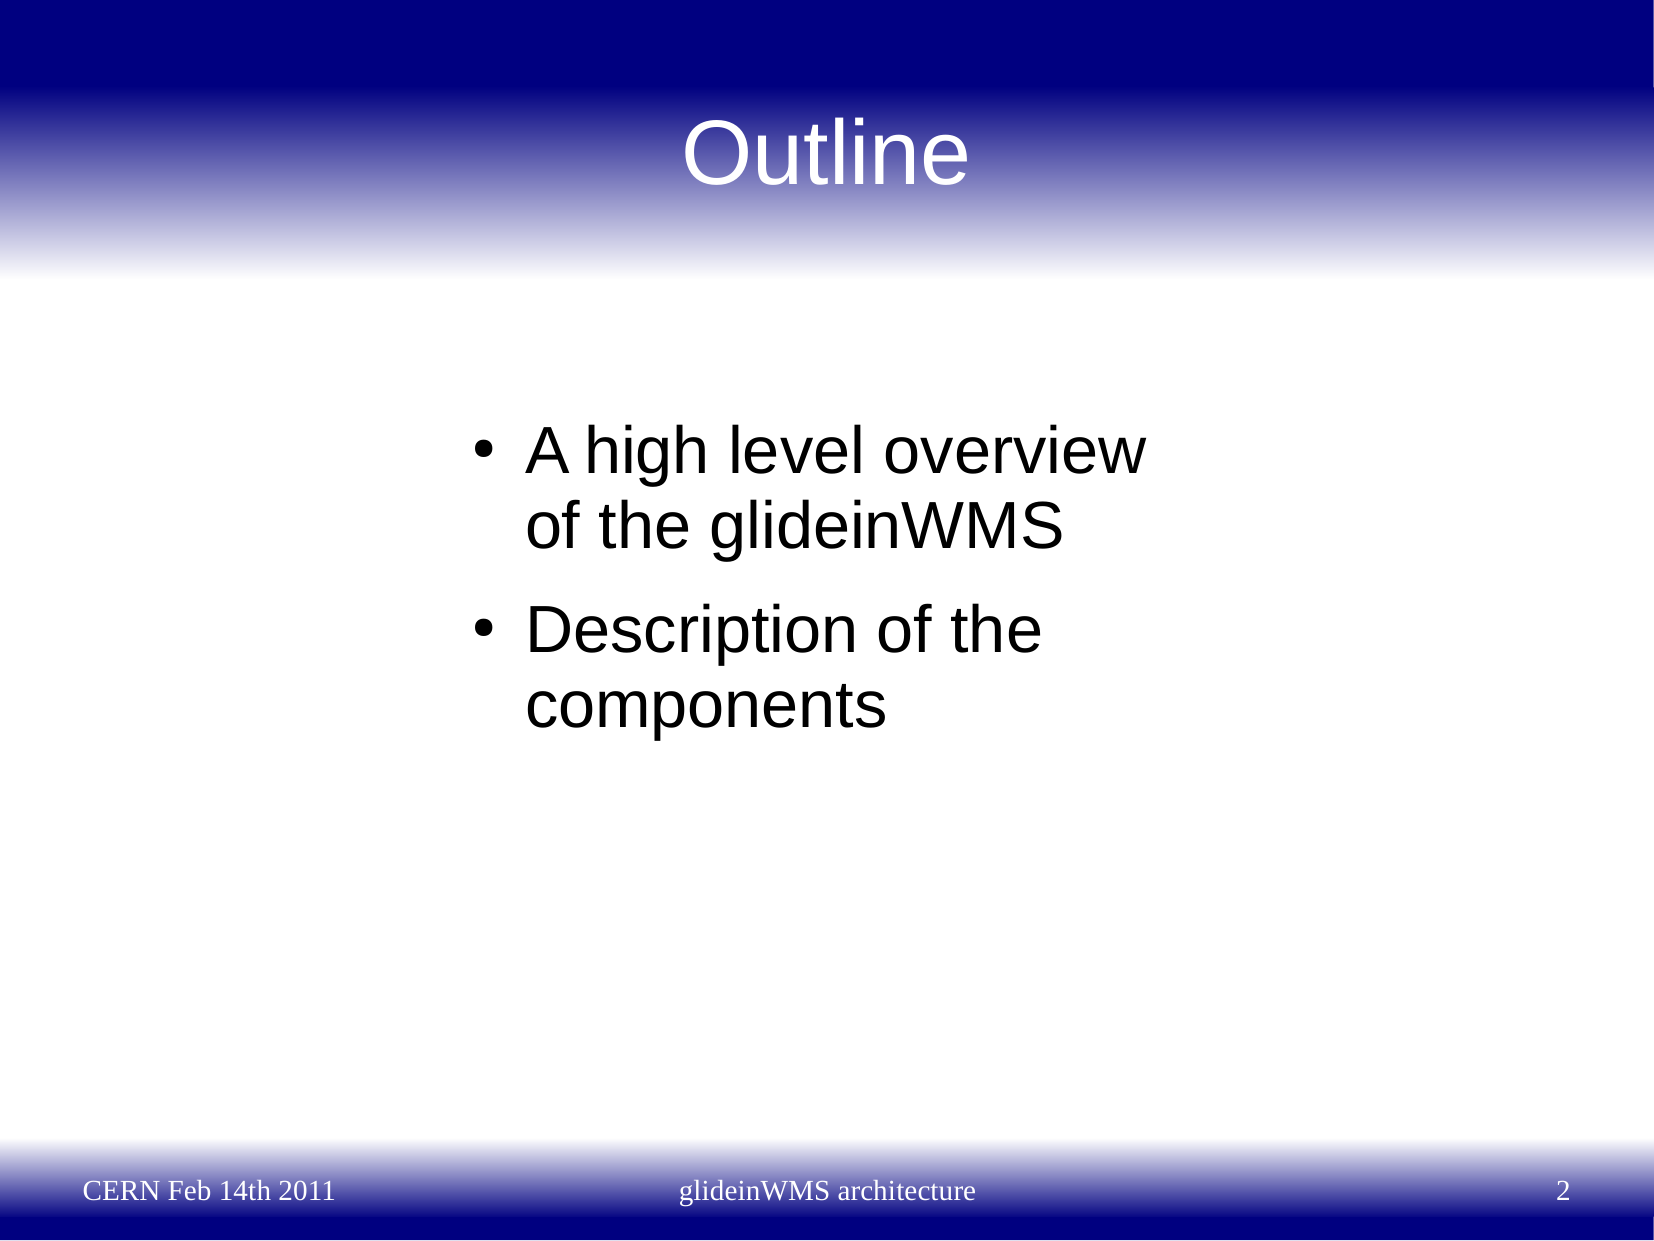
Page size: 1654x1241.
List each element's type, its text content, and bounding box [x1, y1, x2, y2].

title Outline [82, 49, 1571, 257]
list A high level overview of the glideinWMS Description of the components [454, 413, 1200, 963]
